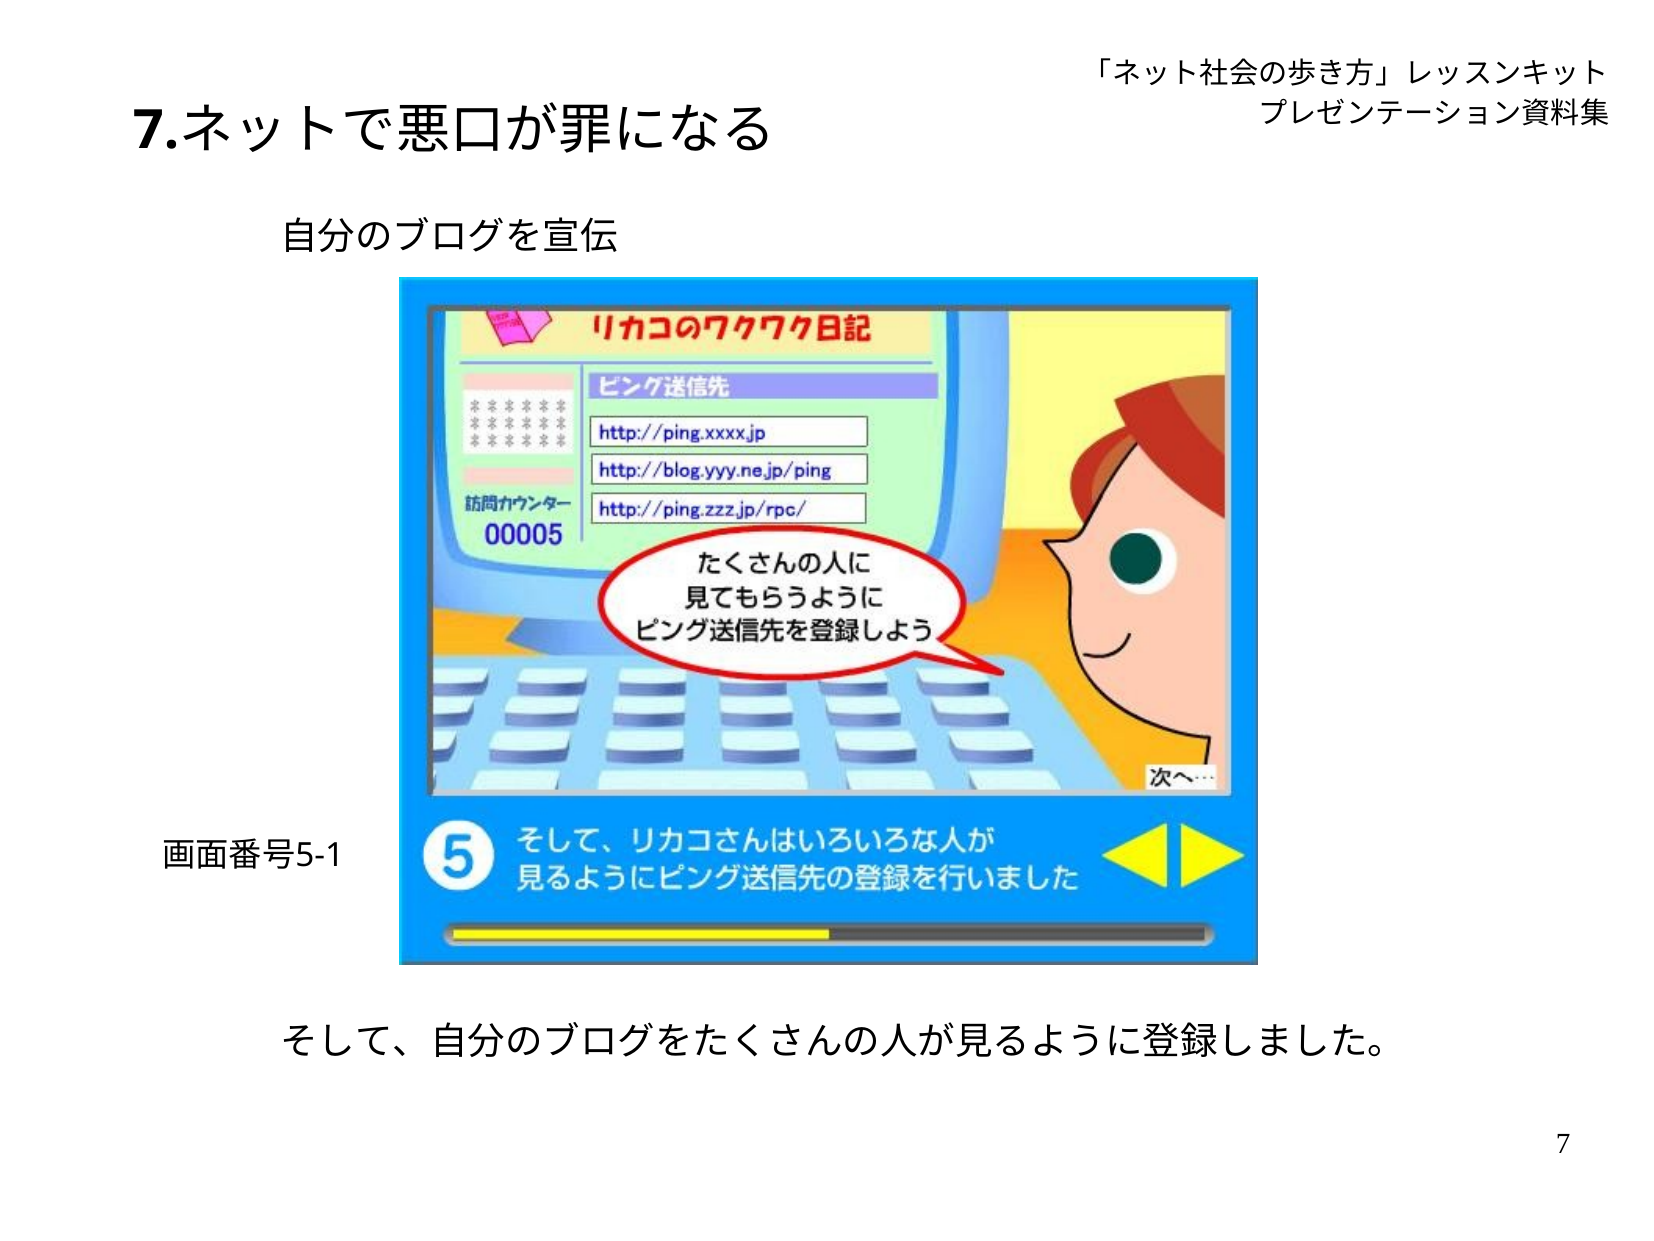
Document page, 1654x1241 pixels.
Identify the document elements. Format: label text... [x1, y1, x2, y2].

text_box そして、自分のブログをたくさんの人が見るように登録しました。 [265, 1003, 1447, 1128]
text_box 7.ネットで悪口が罪になる [118, 88, 1093, 169]
text_box 「ネット社会の歩き方」レッスンキット プレゼンテーション資料集 [1062, 44, 1625, 139]
text_box 画面番号5-1 [147, 826, 384, 882]
picture [399, 277, 1258, 965]
text_box 自分のブログを宣伝 [265, 206, 680, 267]
